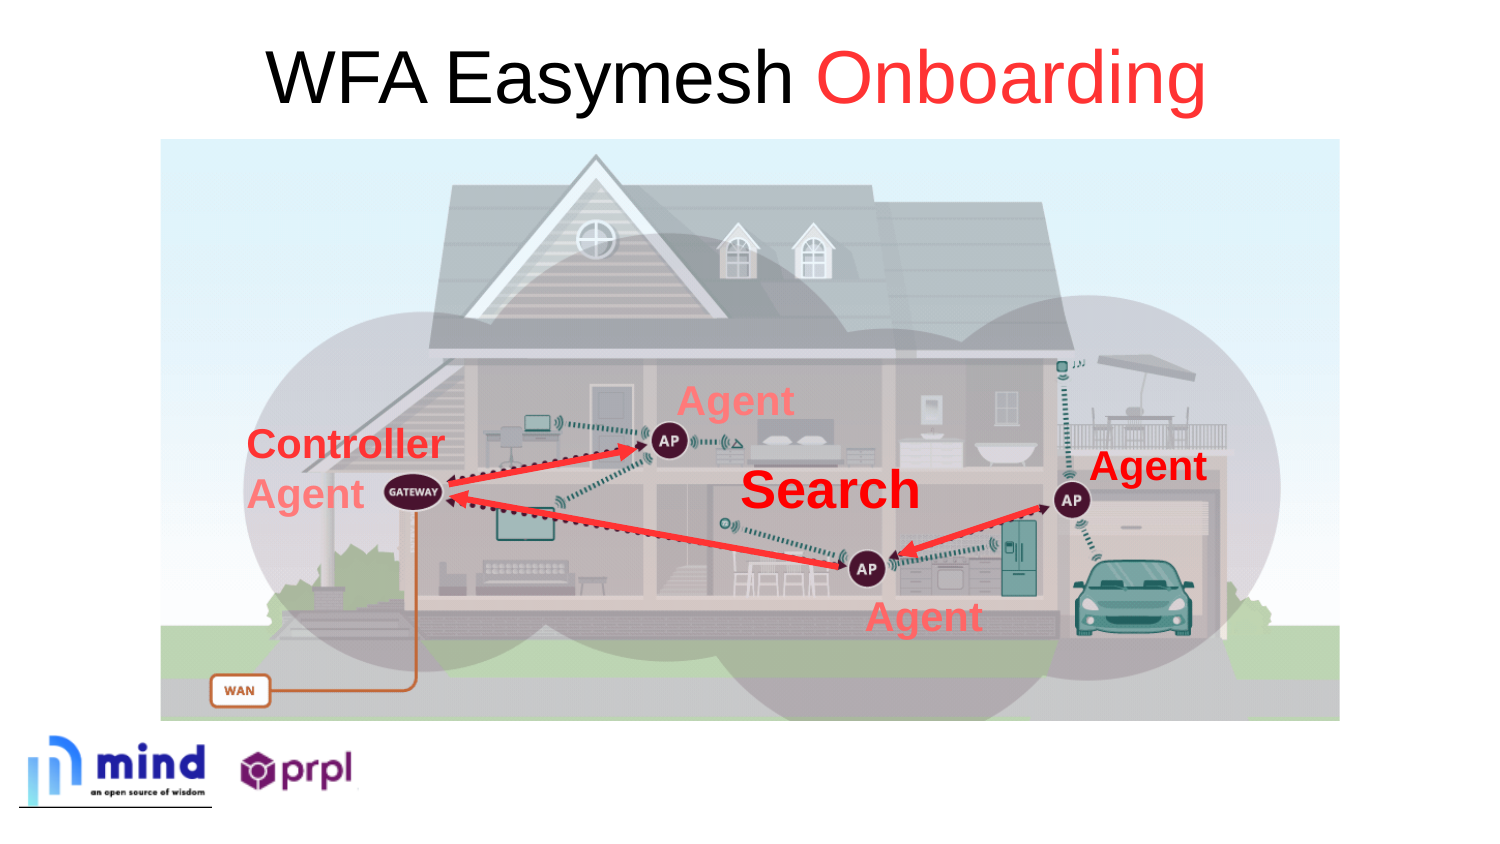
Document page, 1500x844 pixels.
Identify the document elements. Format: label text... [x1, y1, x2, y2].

text_box Agent [1074, 431, 1223, 493]
picture [19, 734, 212, 808]
text_box Agent [849, 582, 998, 644]
text_box Agent [661, 366, 810, 428]
text_box Controller Agent [231, 409, 461, 518]
picture [235, 743, 359, 799]
text_box WFA Easymesh Onboarding [48, 7, 1425, 140]
text_box Search [725, 446, 937, 522]
picture [160, 139, 1340, 721]
